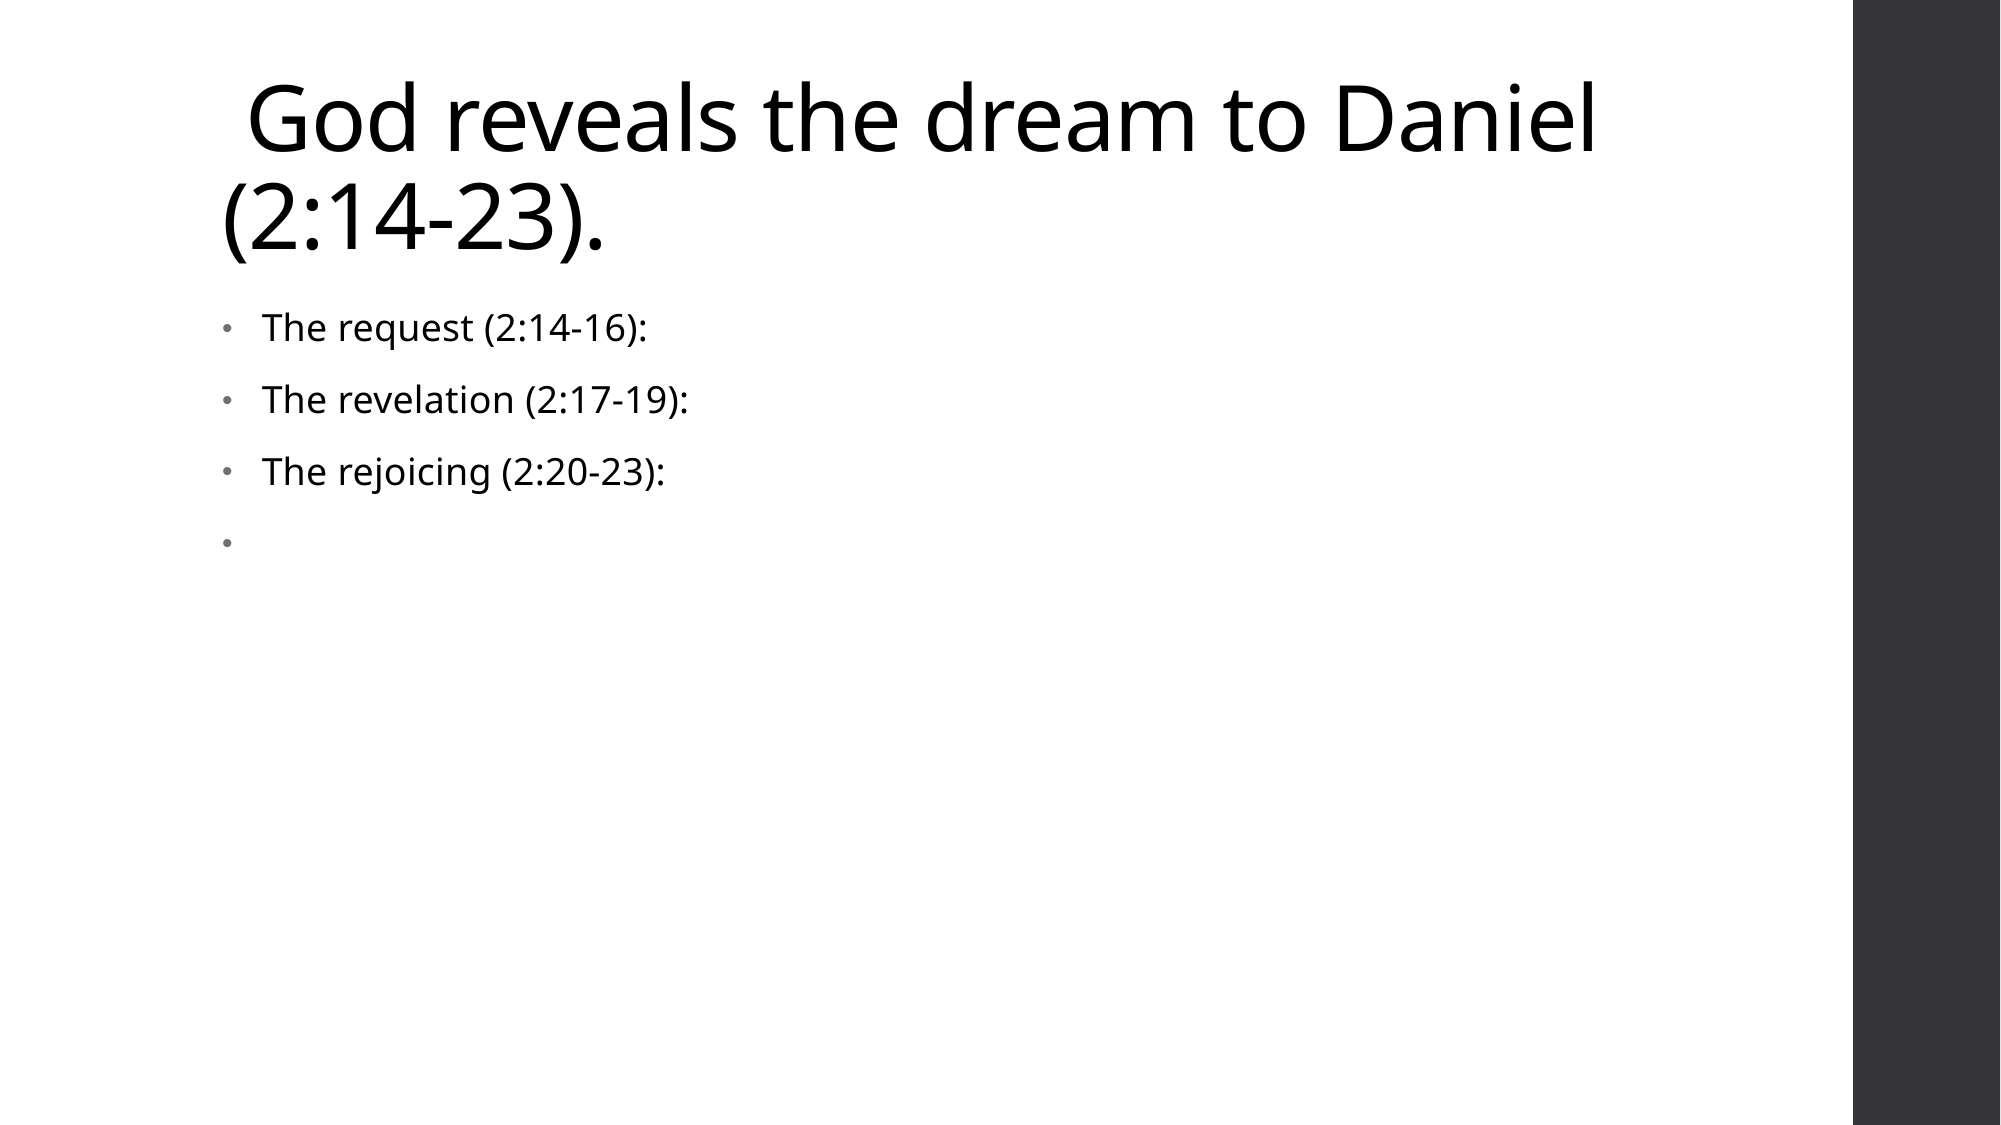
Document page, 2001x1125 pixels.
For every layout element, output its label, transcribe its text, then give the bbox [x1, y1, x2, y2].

list The request (2:14-16): The revelation (2:17-19): The rejoicing (2:20-23): [206, 299, 1617, 1014]
title God reveals the dream to Daniel (2:14-23). [206, 60, 1797, 278]
